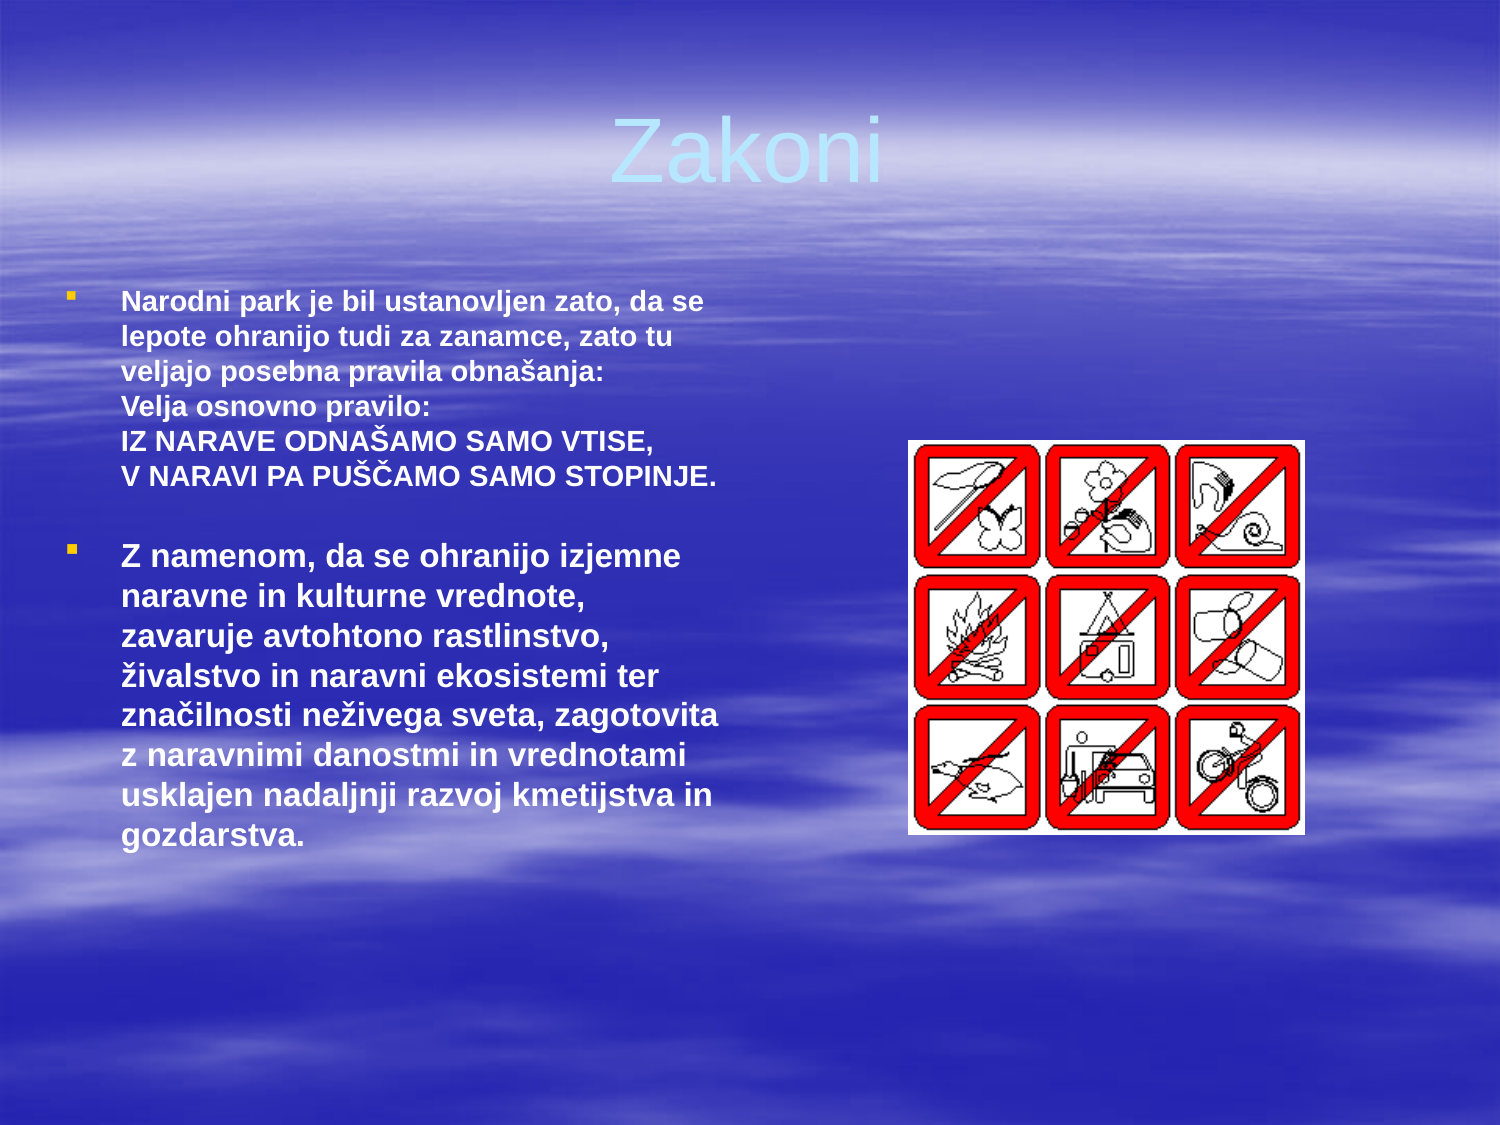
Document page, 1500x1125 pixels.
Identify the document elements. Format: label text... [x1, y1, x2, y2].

picture [0, 0, 1500, 1125]
title Zakoni [49, 37, 1446, 255]
list Narodni park je bil ustanovljen zato, da se lepote ohranijo tudi za zanamce, zato tu veljajo posebna pravila obnašanja: Velja osnovno pravilo: IZ NARAVE ODNAŠAMO SAMO VTISE, V NARAVI PA PUŠČAMO SAMO STOPINJE. Z namenom, da se ohranijo izjemne naravne in kulturne vrednote, zavaruje avtohtono rastlinstvo, živalstvo in naravni ekosistemi ter značilnosti neživega sveta, zagotovita z naravnimi danostmi in vrednotami usklajen nadaljnji razvoj kmetijstva in gozdarstva. [49, 275, 738, 1001]
